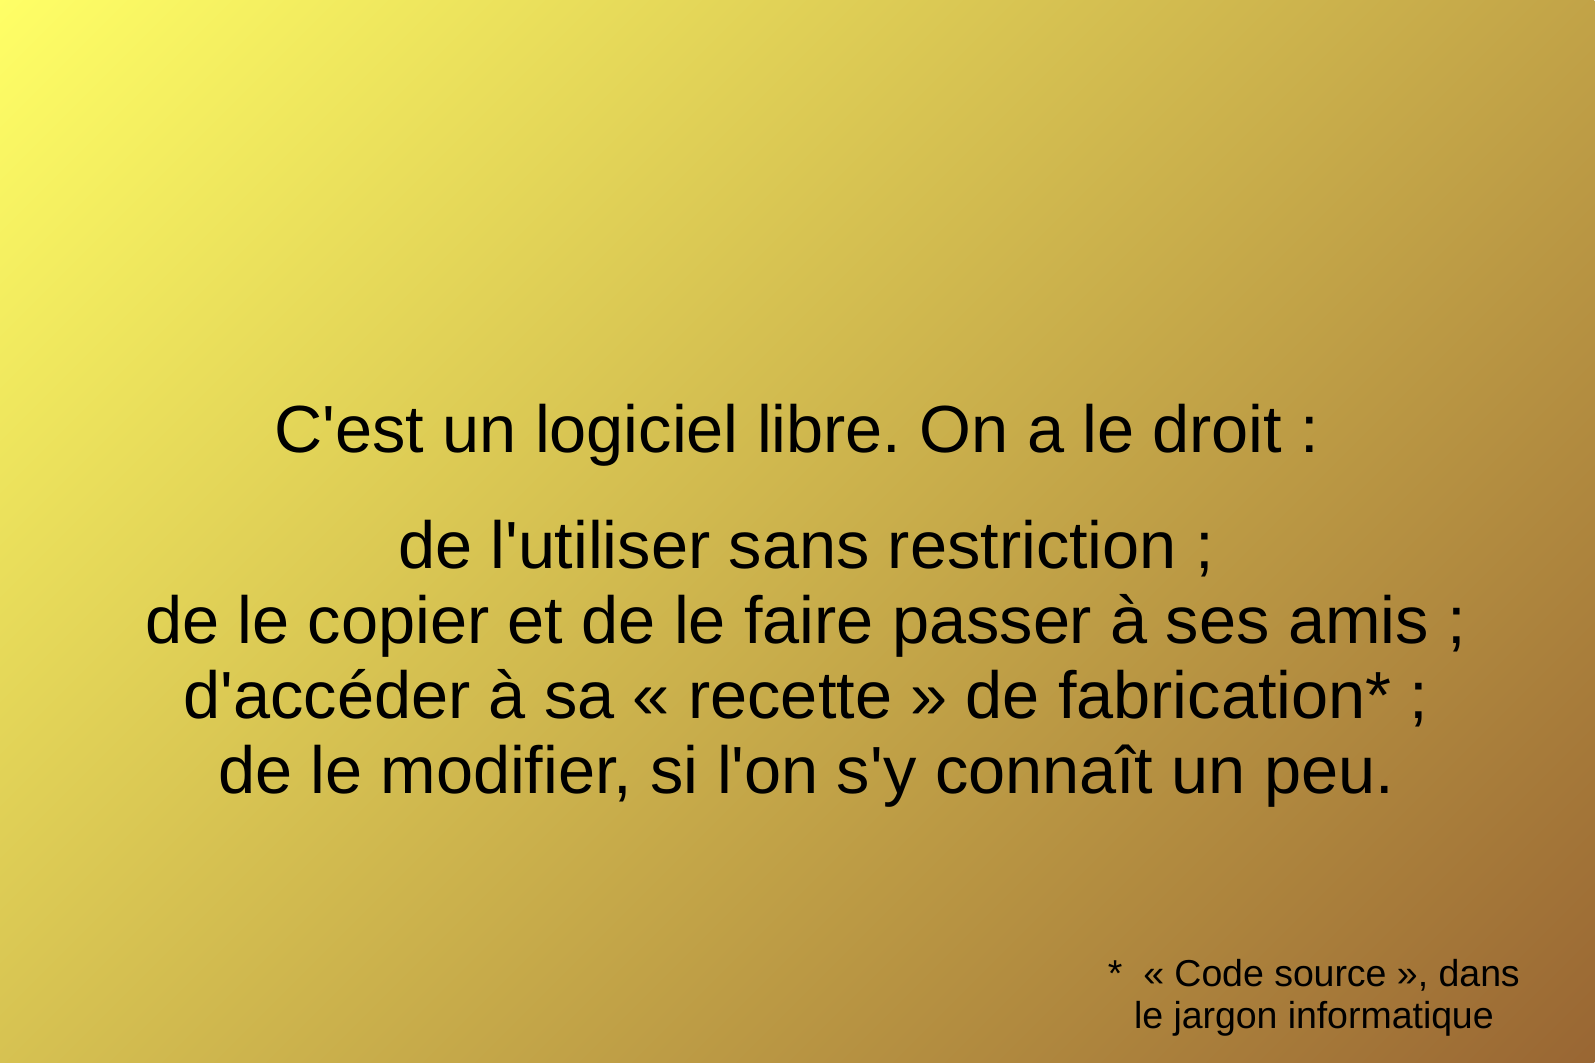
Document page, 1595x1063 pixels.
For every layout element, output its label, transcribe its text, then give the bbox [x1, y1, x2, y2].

text_box C'est un logiciel libre. On a le droit : de l'utiliser sans restriction ; de le copier et de le faire passer à ses amis ; d'accéder à sa « recette » de fabrication* ; de le modifier, si l'on s'y connaît un peu. [79, 384, 1515, 815]
text_box * « Code source », dans le jargon informatique [1092, 944, 1536, 1044]
